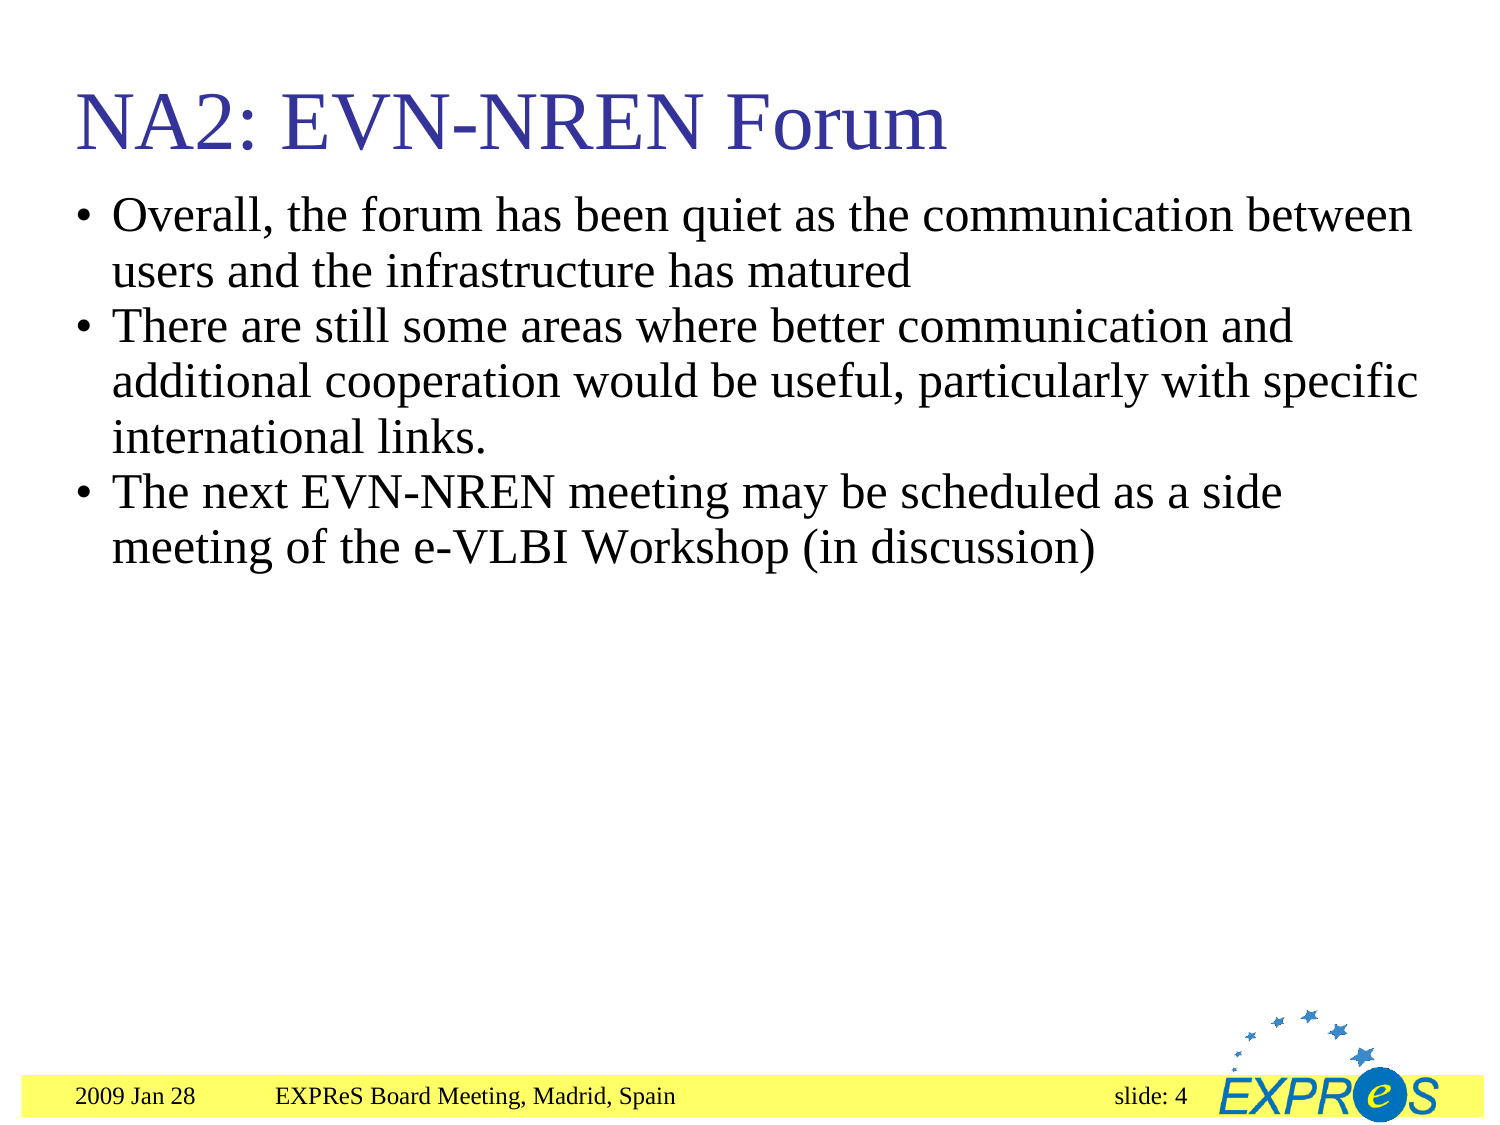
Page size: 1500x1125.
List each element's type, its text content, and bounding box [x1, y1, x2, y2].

title NA2: EVN-NREN Forum [75, 75, 1426, 168]
list Overall, the forum has been quiet as the communication between users and the infrastructure has matured There are still some areas where better communication and additional cooperation would be useful, particularly with specific international links. The next EVN-NREN meeting may be scheduled as a side meeting of the e-VLBI Workshop (in discussion) [75, 187, 1426, 1023]
picture [21, 1006, 1500, 1125]
